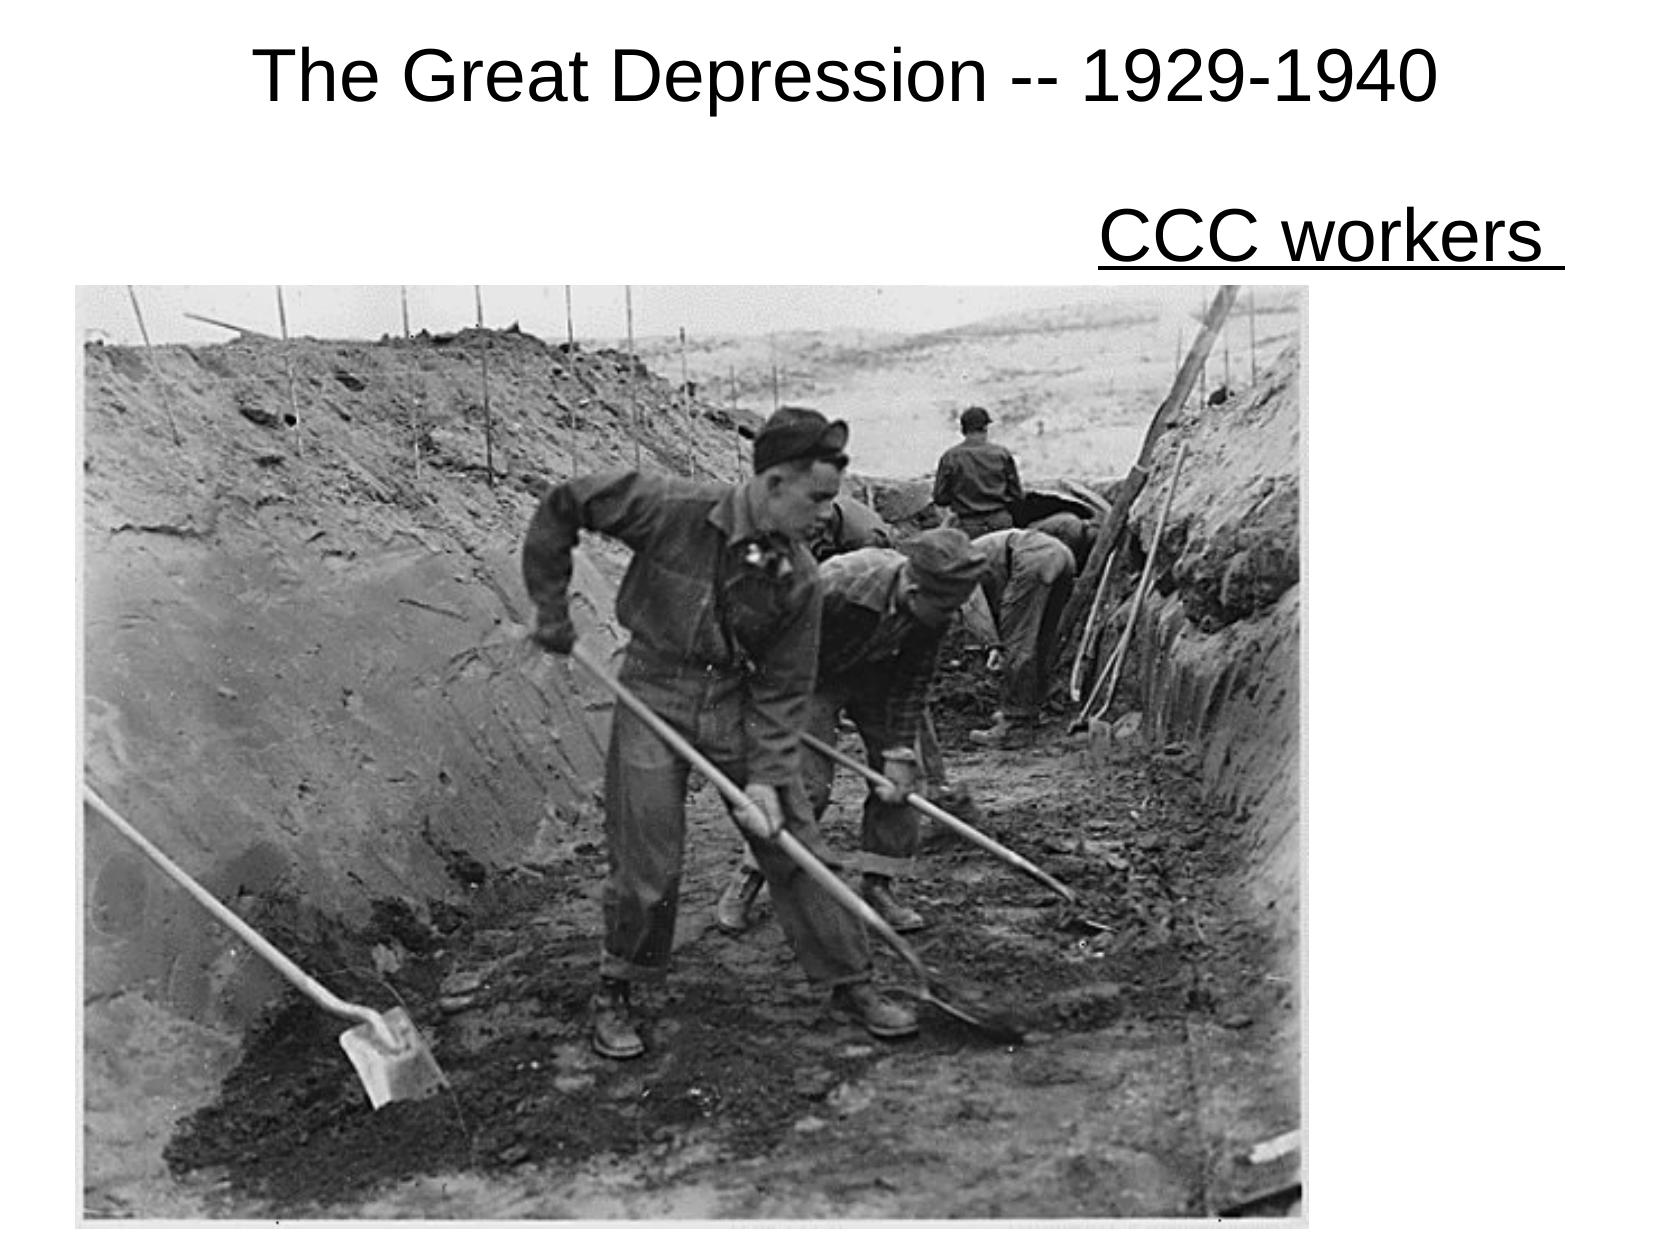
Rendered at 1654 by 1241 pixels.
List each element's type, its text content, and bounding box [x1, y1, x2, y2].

text_box The Great Depression -- 1929-1940 [76, 26, 1616, 126]
text_box CCC workers [60, 185, 1581, 285]
picture [75, 285, 1309, 1229]
